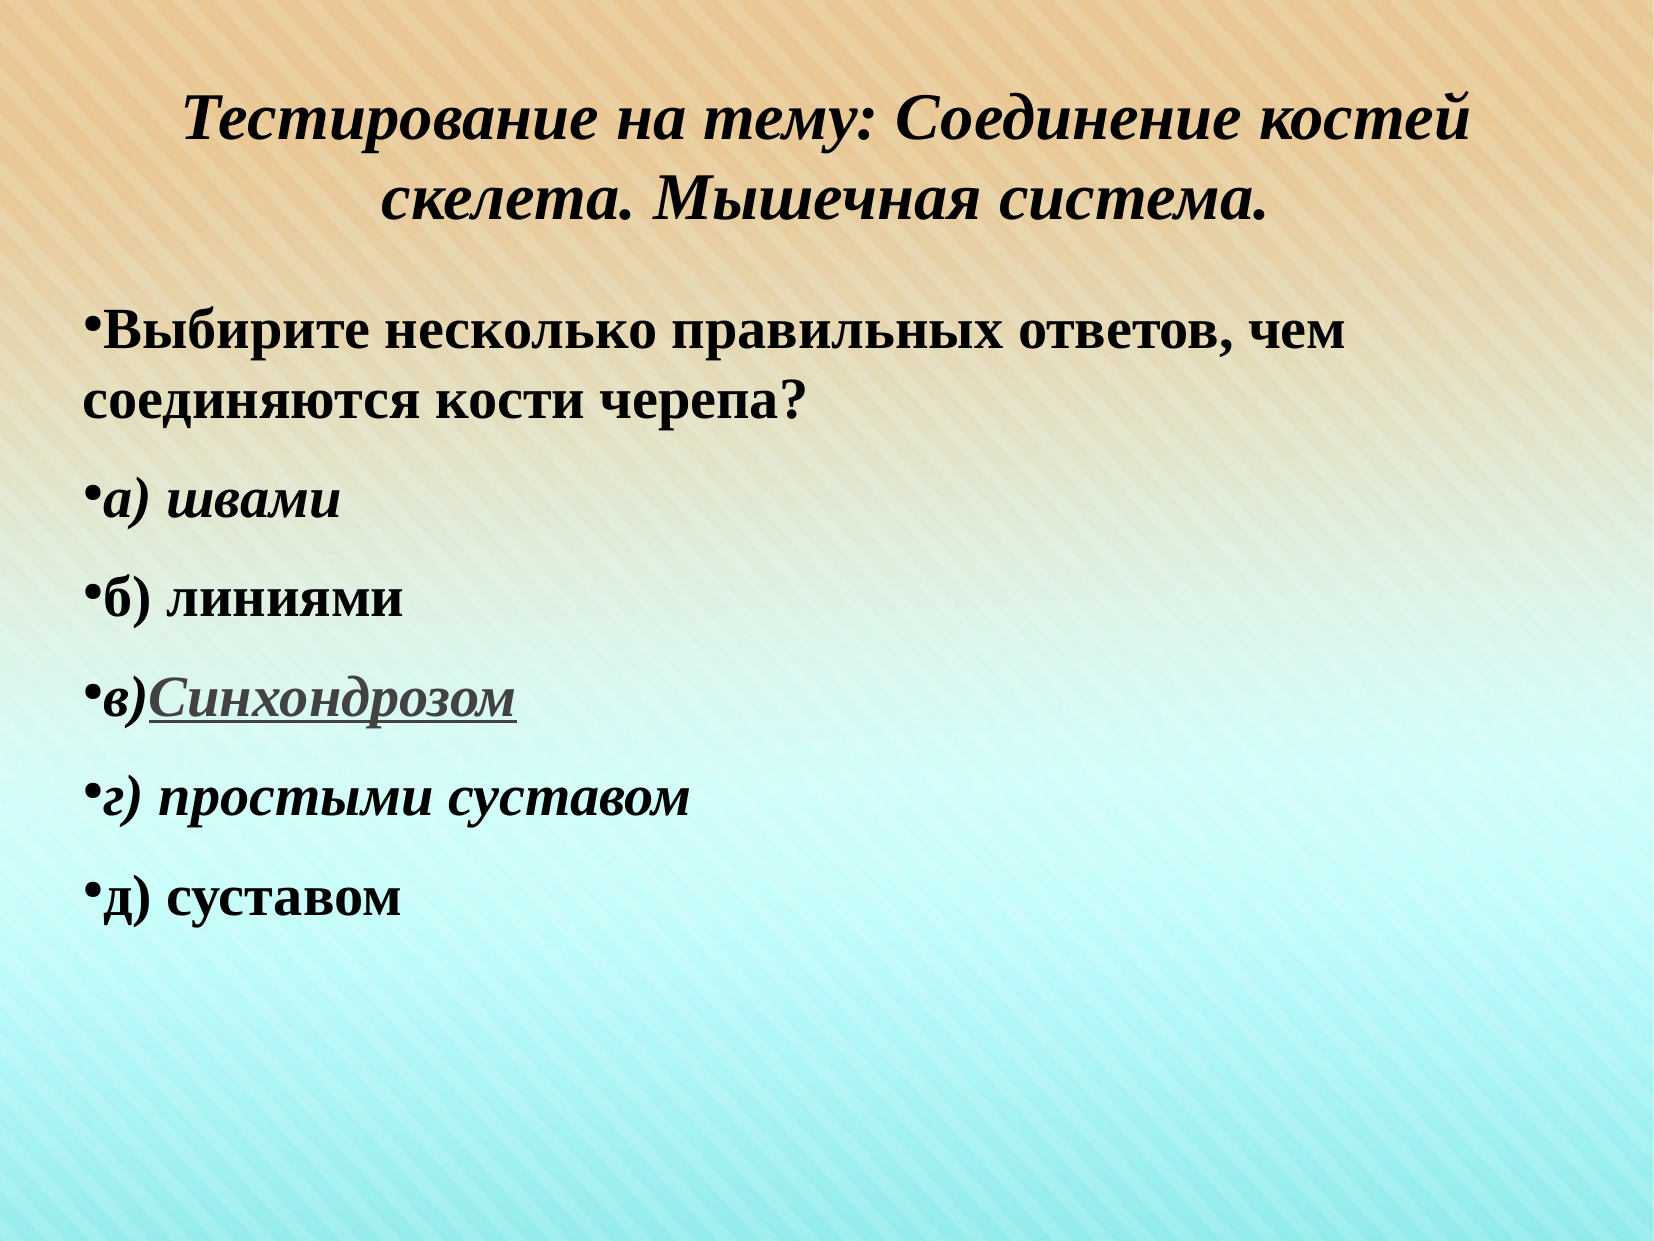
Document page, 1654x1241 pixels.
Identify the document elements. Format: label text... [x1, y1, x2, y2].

title Тестирование на тему: Соединение костей скелета. Мышечная система. [82, 49, 1571, 257]
list Выбирите несколько правильных ответов, чем соединяются кости черепа? а) швами б) линиями в)Синхондрозом г) простыми суставом д) суставом [82, 290, 1571, 1109]
